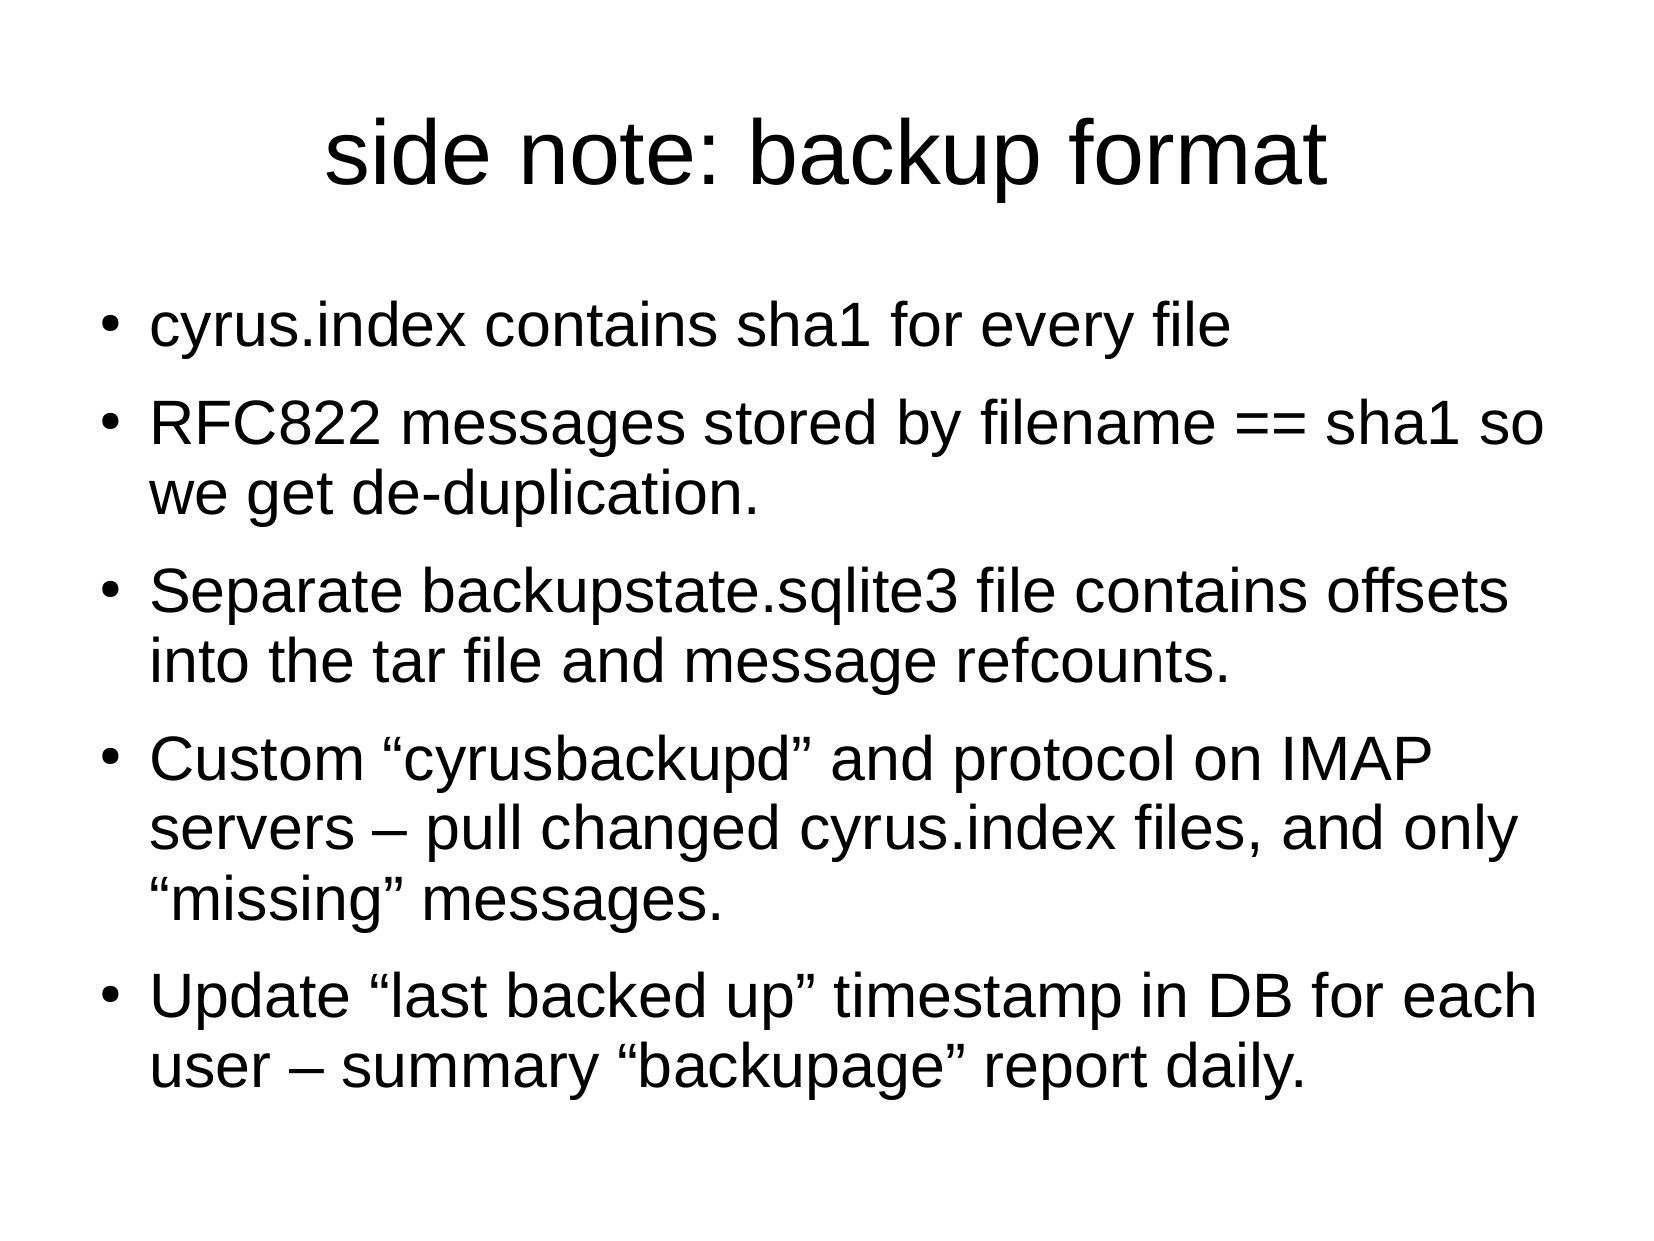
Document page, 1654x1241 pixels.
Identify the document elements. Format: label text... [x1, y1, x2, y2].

list cyrus.index contains sha1 for every file RFC822 messages stored by filename == sha1 so we get de-duplication. Separate backupstate.sqlite3 file contains offsets into the tar file and message refcounts. Custom “cyrusbackupd” and protocol on IMAP servers – pull changed cyrus.index files, and only “missing” messages. Update “last backed up” timestamp in DB for each user – summary “backupage” report daily. [82, 290, 1571, 1109]
title side note: backup format [82, 49, 1571, 257]
